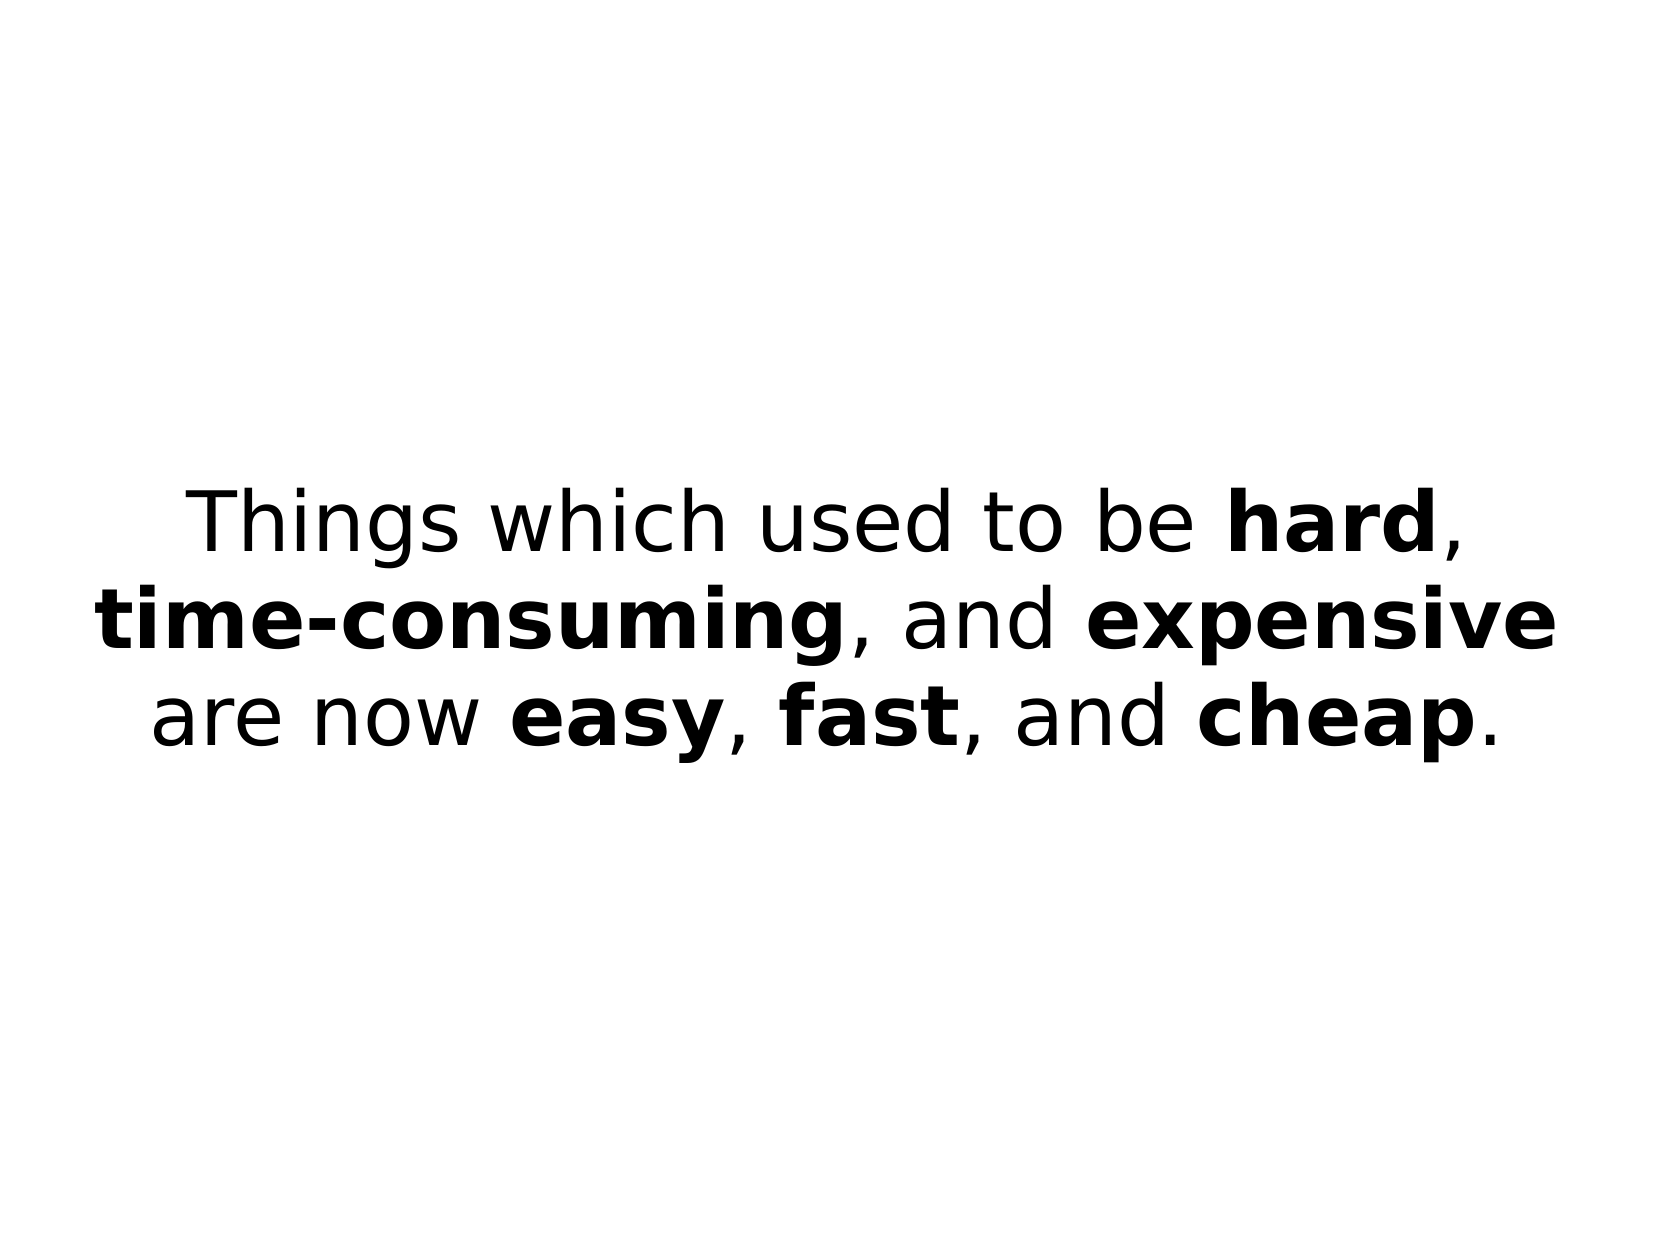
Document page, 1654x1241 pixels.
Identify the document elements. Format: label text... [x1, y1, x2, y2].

title Things which used to be hard, time-consuming, and expensive are now easy, fast, and cheap. [82, 474, 1571, 766]
